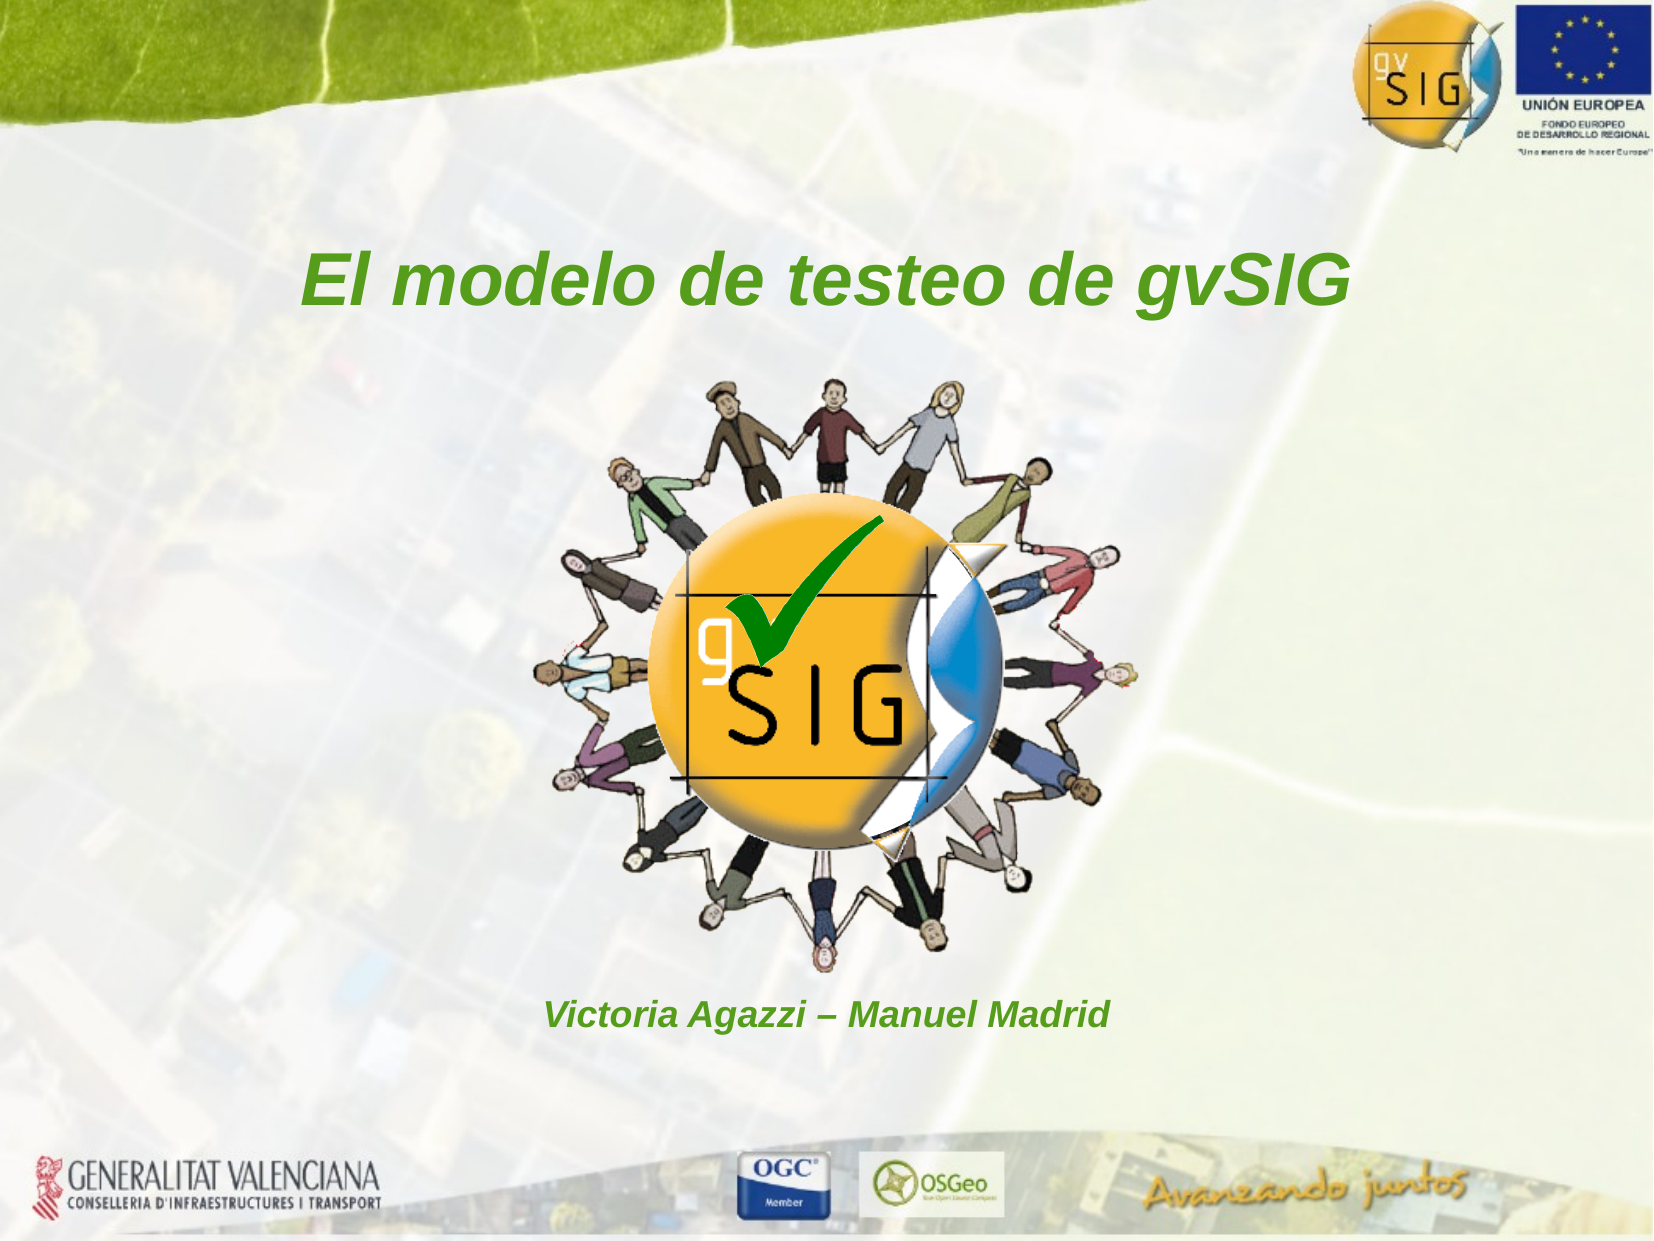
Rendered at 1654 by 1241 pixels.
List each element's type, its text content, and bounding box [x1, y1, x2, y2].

picture [0, 0, 1653, 1241]
text_box El modelo de testeo de gvSIG [88, 230, 1565, 340]
text_box Victoria Agazzi – Manuel Madrid [88, 986, 1565, 1049]
